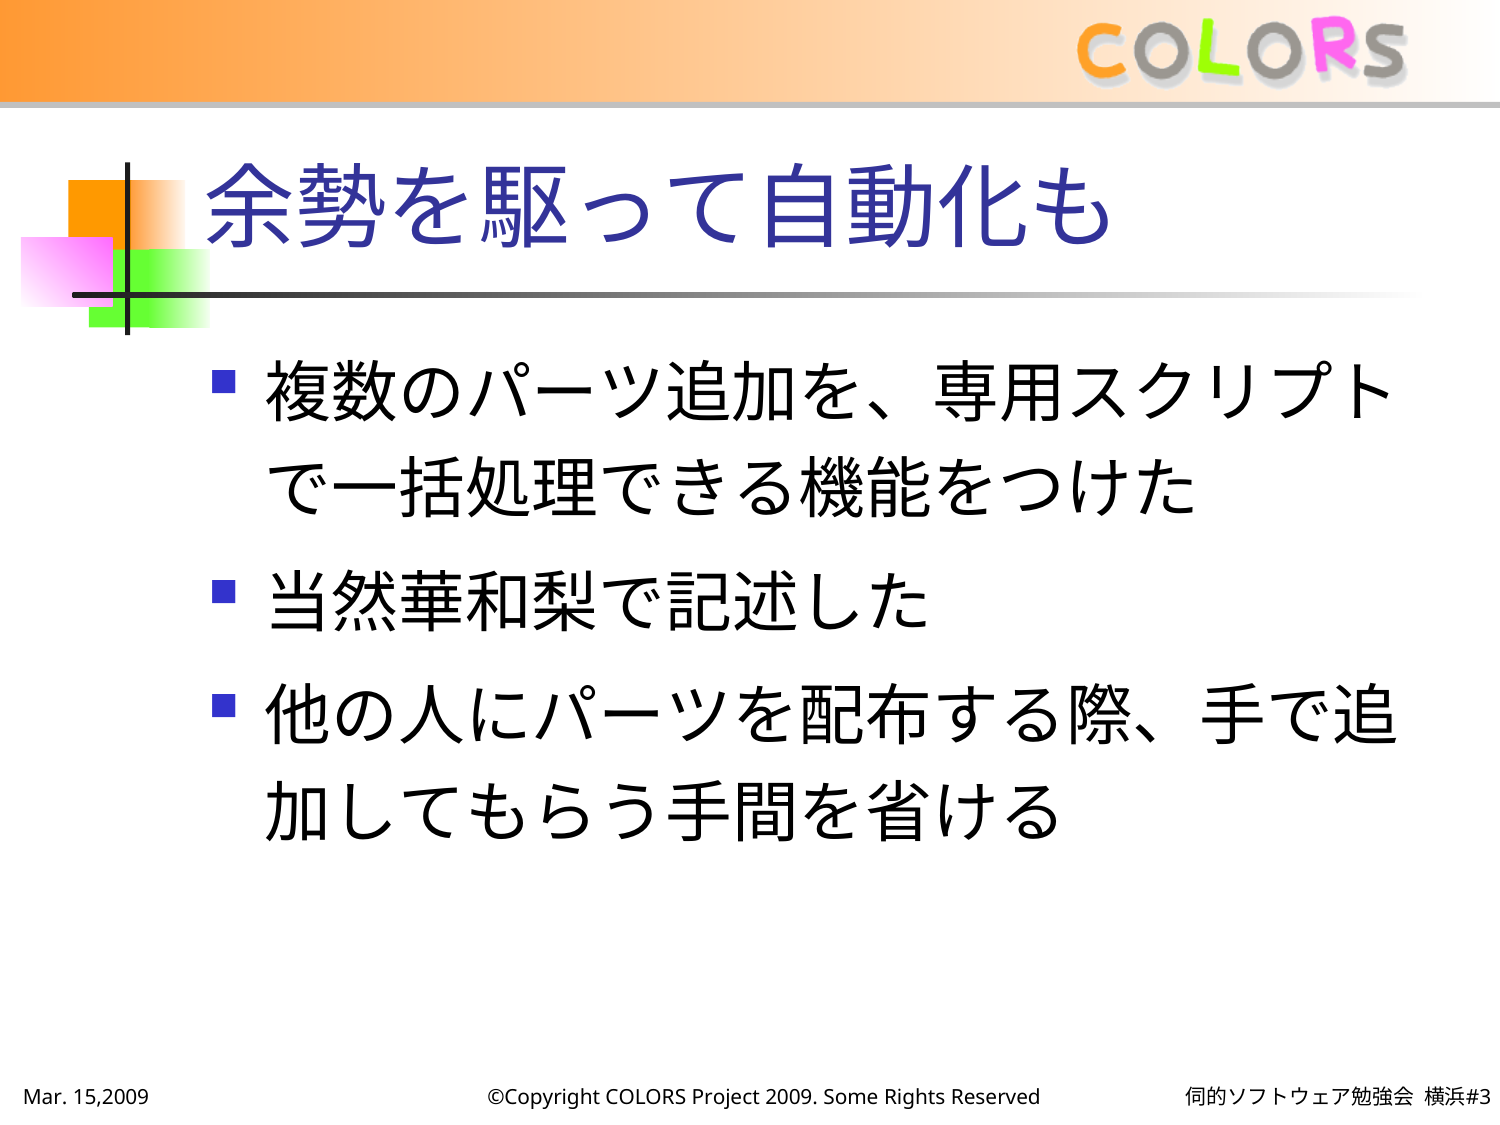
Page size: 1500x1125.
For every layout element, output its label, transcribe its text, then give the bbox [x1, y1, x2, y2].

title 余勢を駆って自動化も [188, 35, 1468, 276]
list 複数のパーツ追加を、専用スクリプトで一括処理できる機能をつけた 当然華和梨で記述した 他の人にパーツを配布する際、手で追加してもらう手間を省ける [193, 331, 1469, 1007]
